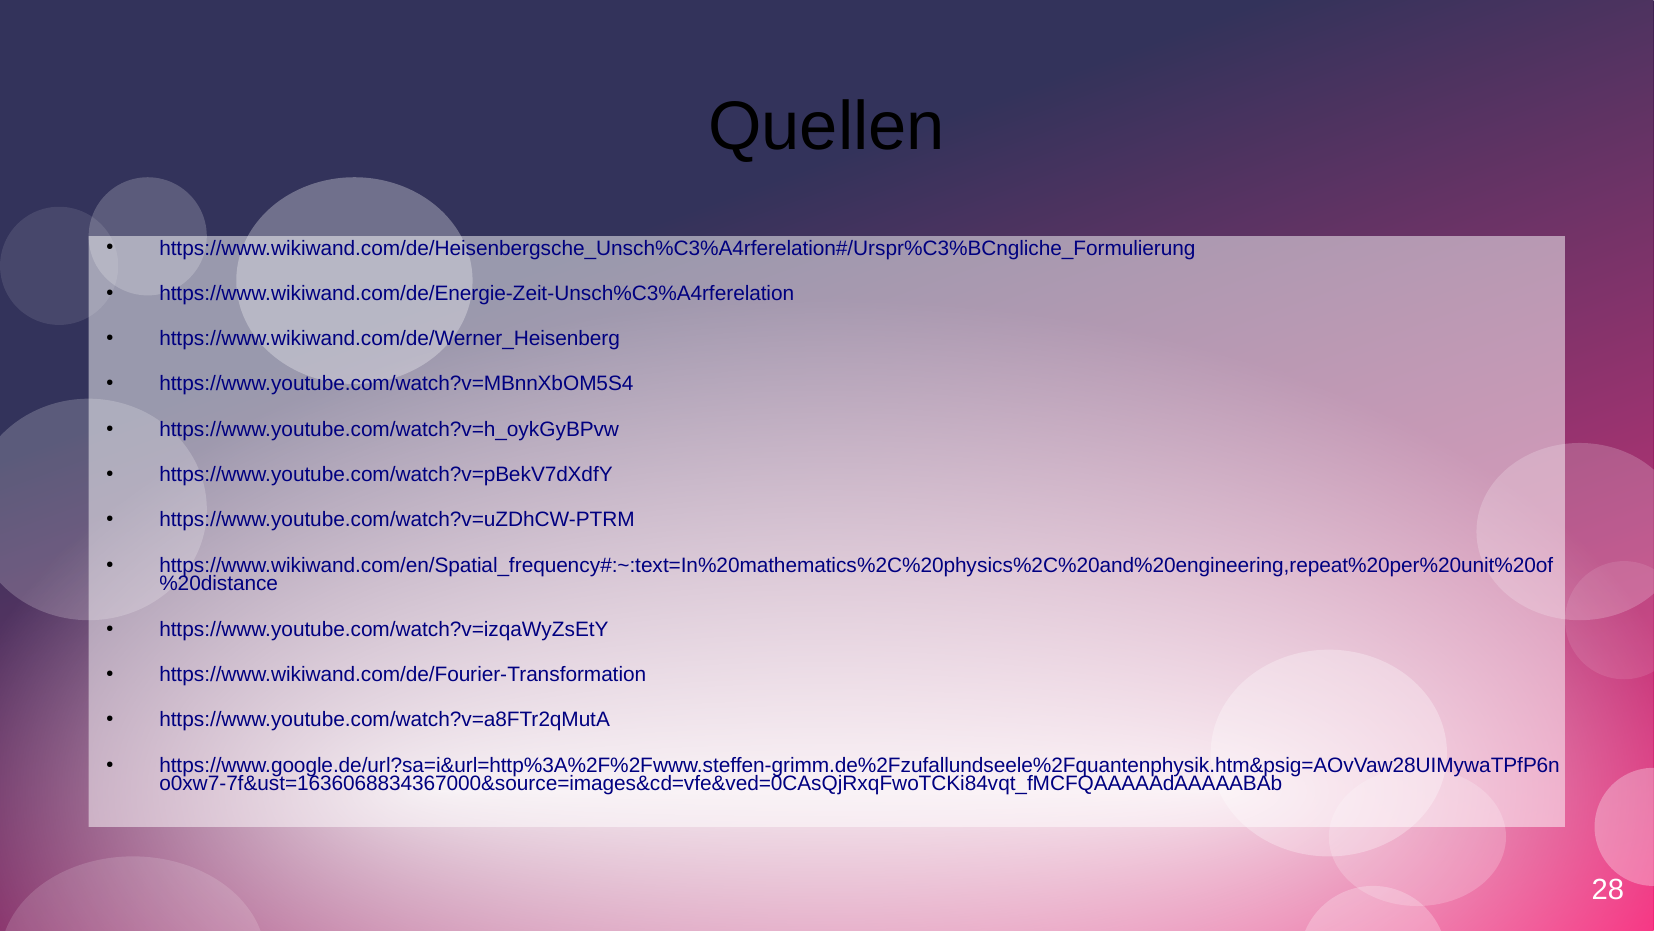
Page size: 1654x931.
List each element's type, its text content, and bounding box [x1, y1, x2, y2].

list https://www.wikiwand.com/de/Heisenbergsche_Unsch%C3%A4rferelation#/Urspr%C3%BCngliche_Formulierung https://www.wikiwand.com/de/Energie-Zeit-Unsch%C3%A4rferelation https://www.wikiwand.com/de/Werner_Heisenberg https://www.youtube.com/watch?v=MBnnXbOM5S4 https://www.youtube.com/watch?v=h_oykGyBPvw https://www.youtube.com/watch?v=pBekV7dXdfY https://www.youtube.com/watch?v=uZDhCW-PTRM https://www.wikiwand.com/en/Spatial_frequency#:~:text=In%20mathematics%2C%20physics%2C%20and%20engineering,repeat%20per%20unit%20of%20distance https://www.youtube.com/watch?v=izqaWyZsEtY https://www.wikiwand.com/de/Fourier-Transformation https://www.youtube.com/watch?v=a8FTr2qMutA https://www.google.de/url?sa=i&url=http%3A%2F%2Fwww.steffen-grimm.de%2Fzufallundseele%2Fquantenphysik.htm&psig=AOvVaw28UIMywaTPfP6no0xw7-7f&ust=1636068834367000&source=images&cd=vfe&ved=0CAsQjRxqFwoTCKi84vqt_fMCFQAAAAAdAAAAABAb [88, 236, 1565, 827]
title Quellen [88, 44, 1565, 207]
